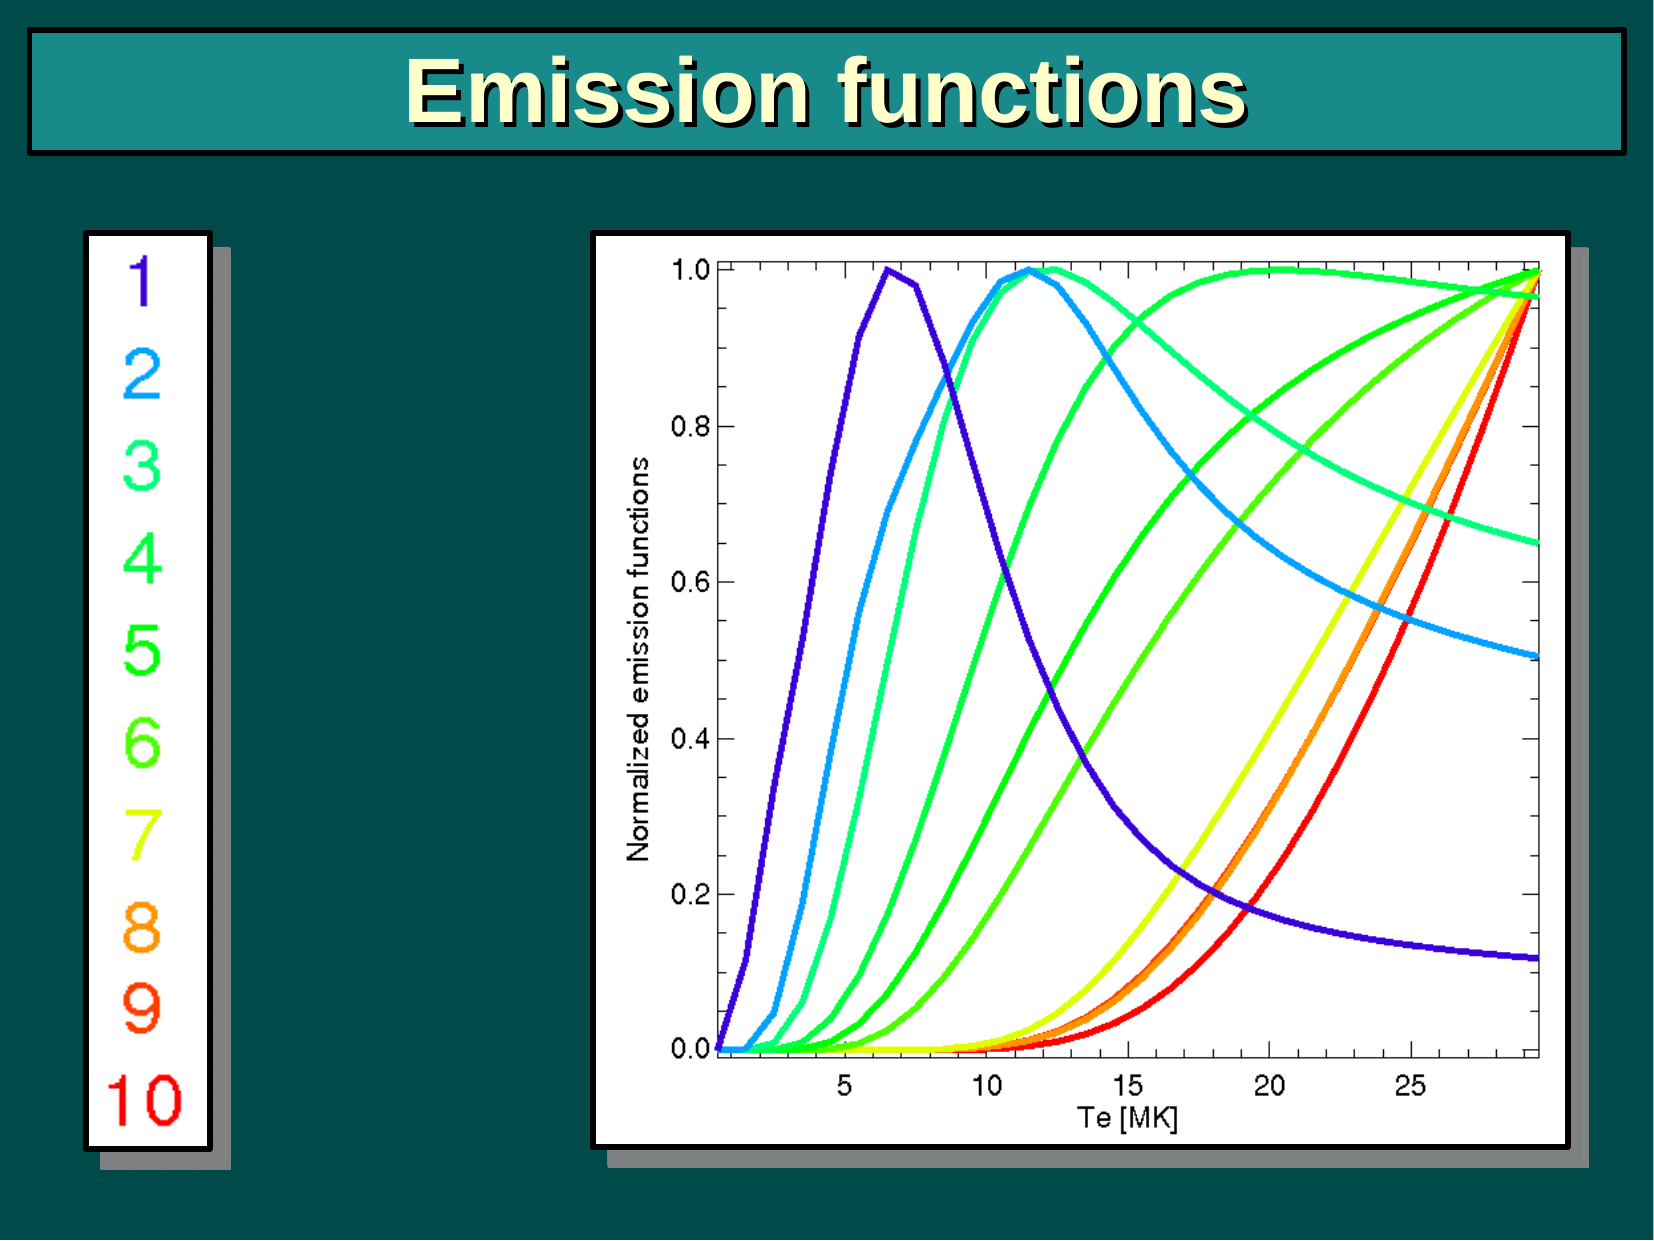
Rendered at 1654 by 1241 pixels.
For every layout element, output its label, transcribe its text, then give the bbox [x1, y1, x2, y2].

picture [88, 236, 207, 1147]
picture [595, 236, 1565, 1145]
text_box Emission functions [29, 29, 1625, 153]
